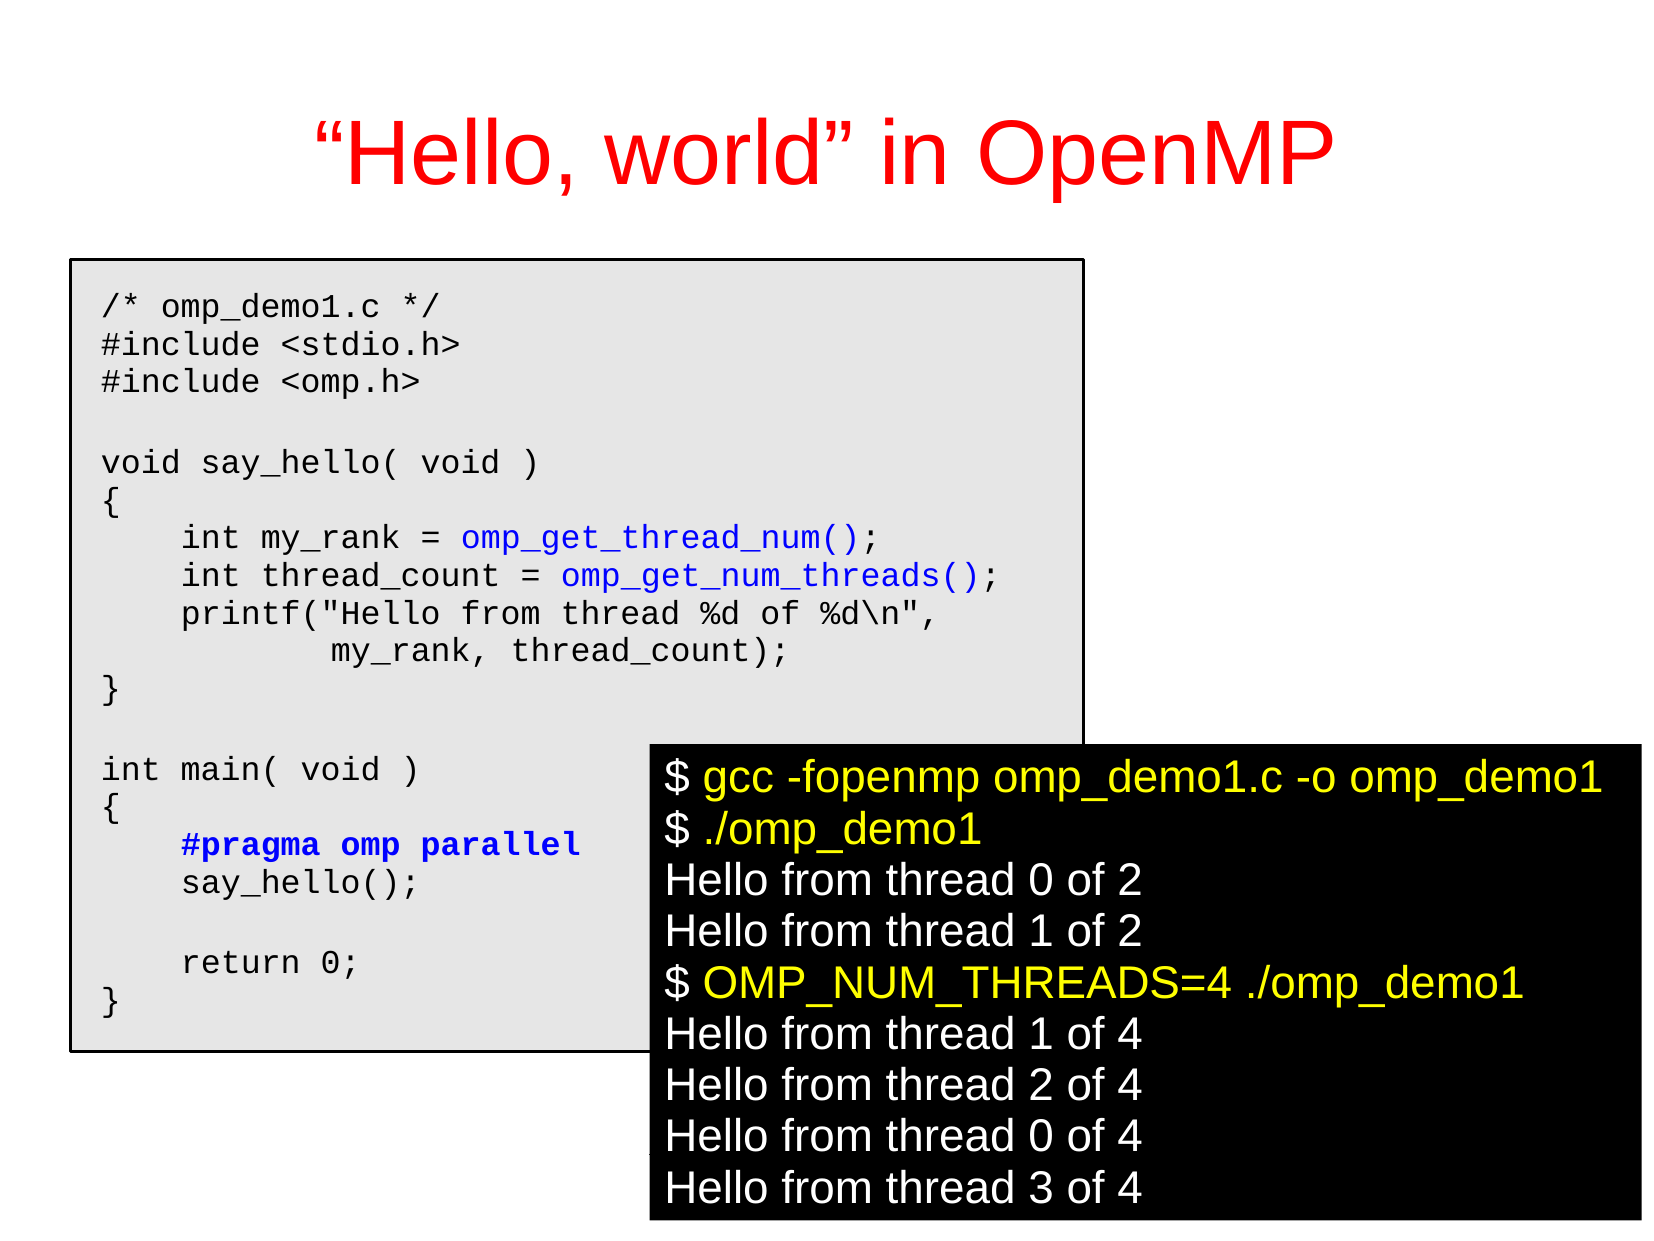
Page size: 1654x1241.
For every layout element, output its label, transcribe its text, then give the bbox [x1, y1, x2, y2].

text_box $ gcc -fopenmp omp_demo1.c -o omp_demo1 $ ./omp_demo1 Hello from thread 0 of 2 Hello from thread 1 of 2 $ OMP_NUM_THREADS=4 ./omp_demo1 Hello from thread 1 of 4 Hello from thread 2 of 4 Hello from thread 0 of 4 Hello from thread 3 of 4 [649, 744, 1642, 1221]
text_box /* omp_demo1.c */ #include <stdio.h> #include <omp.h> void say_hello( void ) { int my_rank = omp_get_thread_num(); int thread_count = omp_get_num_threads(); printf("Hello from thread %d of %d\n", my_rank, thread_count); } int main( void ) { #pragma omp parallel say_hello(); return 0; } [70, 259, 1084, 1052]
title “Hello, world” in OpenMP [82, 49, 1571, 257]
